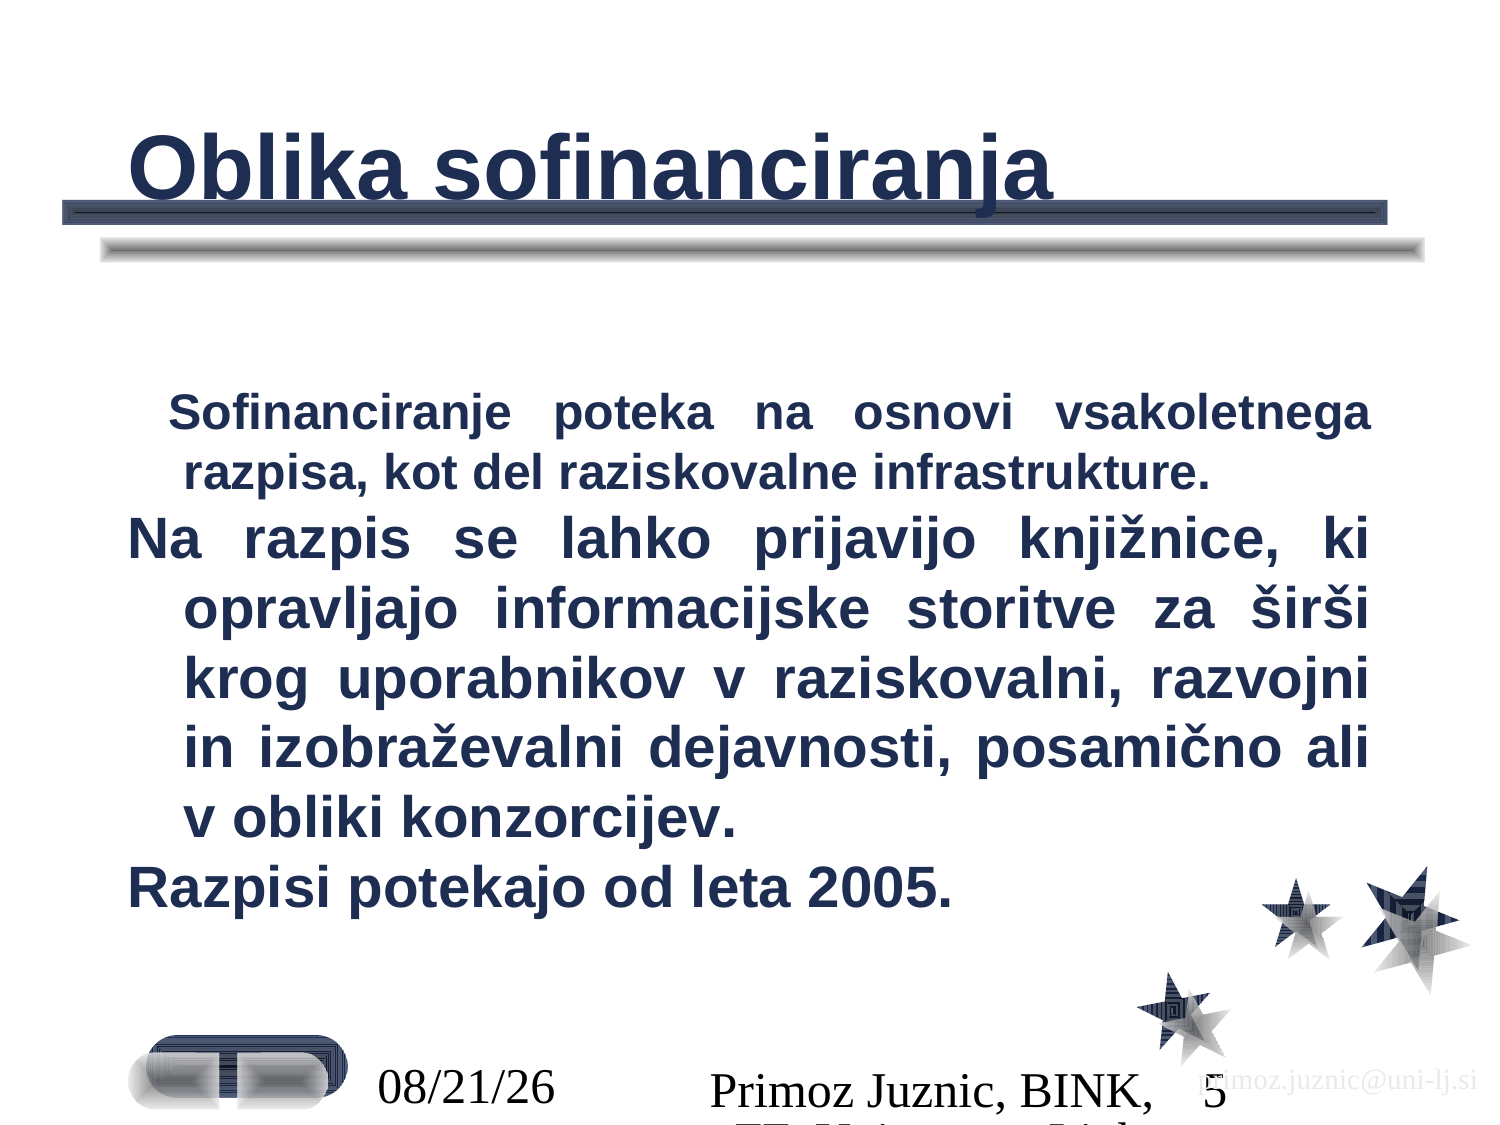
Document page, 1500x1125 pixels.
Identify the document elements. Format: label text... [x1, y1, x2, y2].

title Oblika sofinanciranja [112, 37, 1388, 225]
list Sofinanciranje poteka na osnovi vsakoletnega razpisa, kot del raziskovalne infrastrukture. Na razpis se lahko prijavijo knjižnice, ki opravljajo informacijske storitve za širši krog uporabnikov v raziskovalni, razvojni in izobraževalni dejavnosti, posamično ali v obliki konzorcijev. Razpisi potekajo od leta 2005. [112, 312, 1388, 988]
